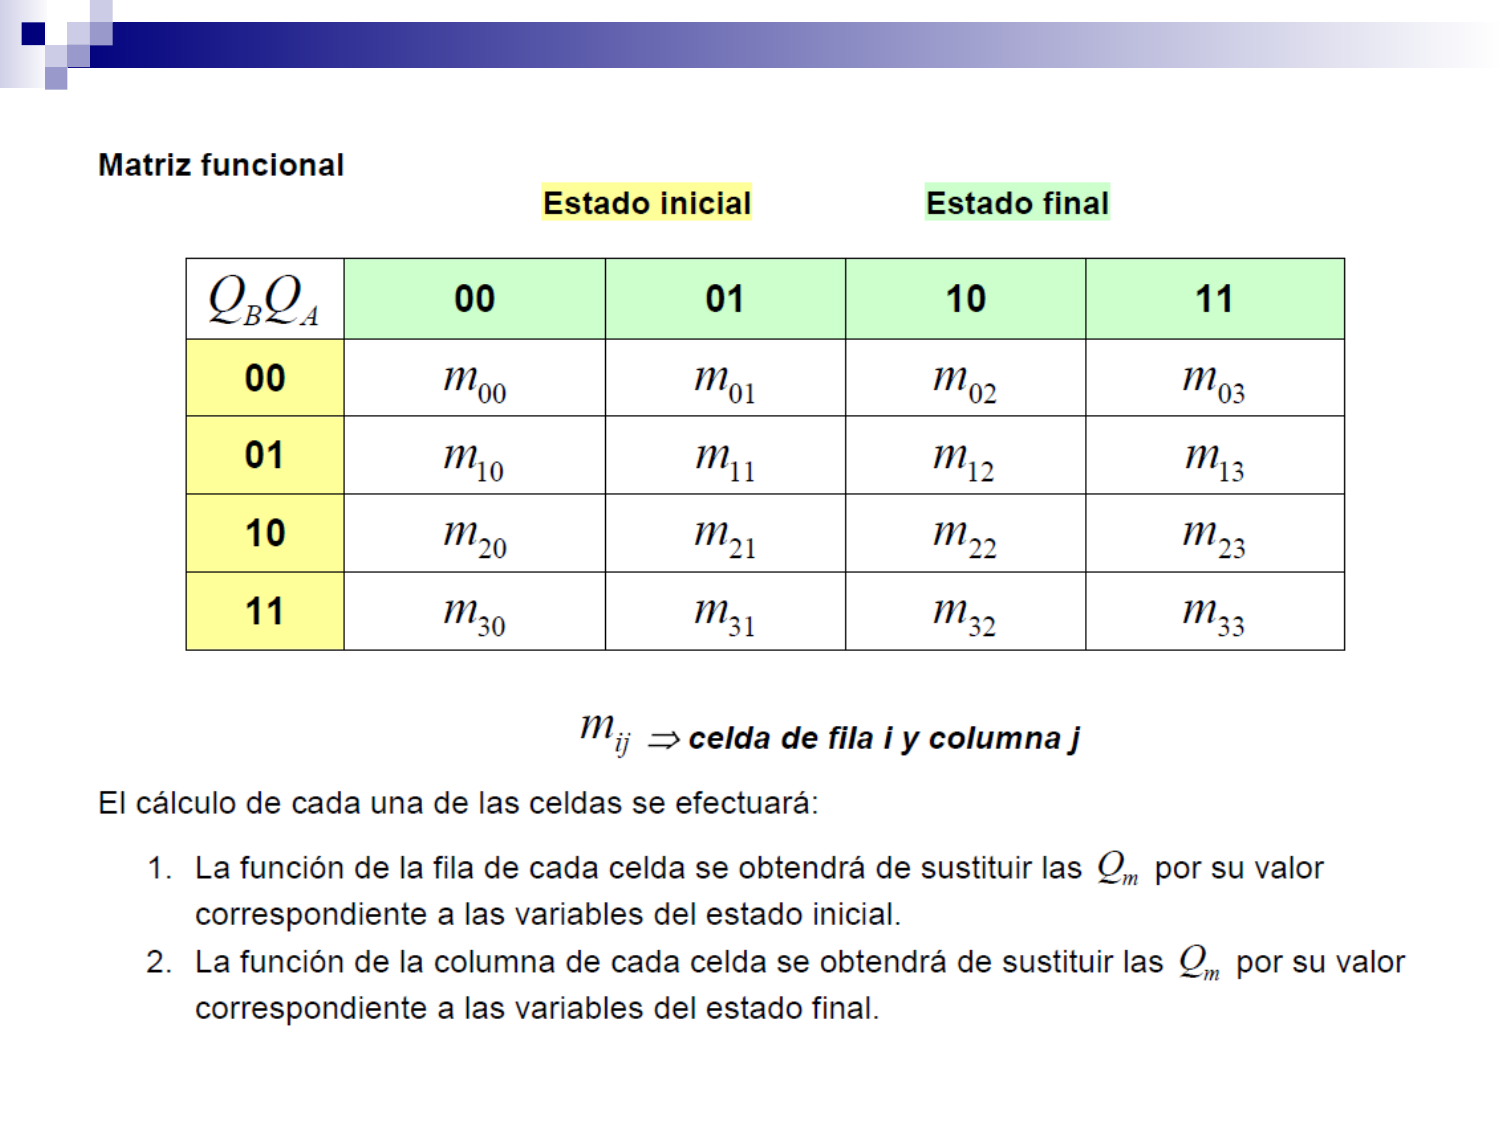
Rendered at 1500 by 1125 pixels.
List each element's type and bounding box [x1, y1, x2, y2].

picture [53, 148, 1440, 1051]
